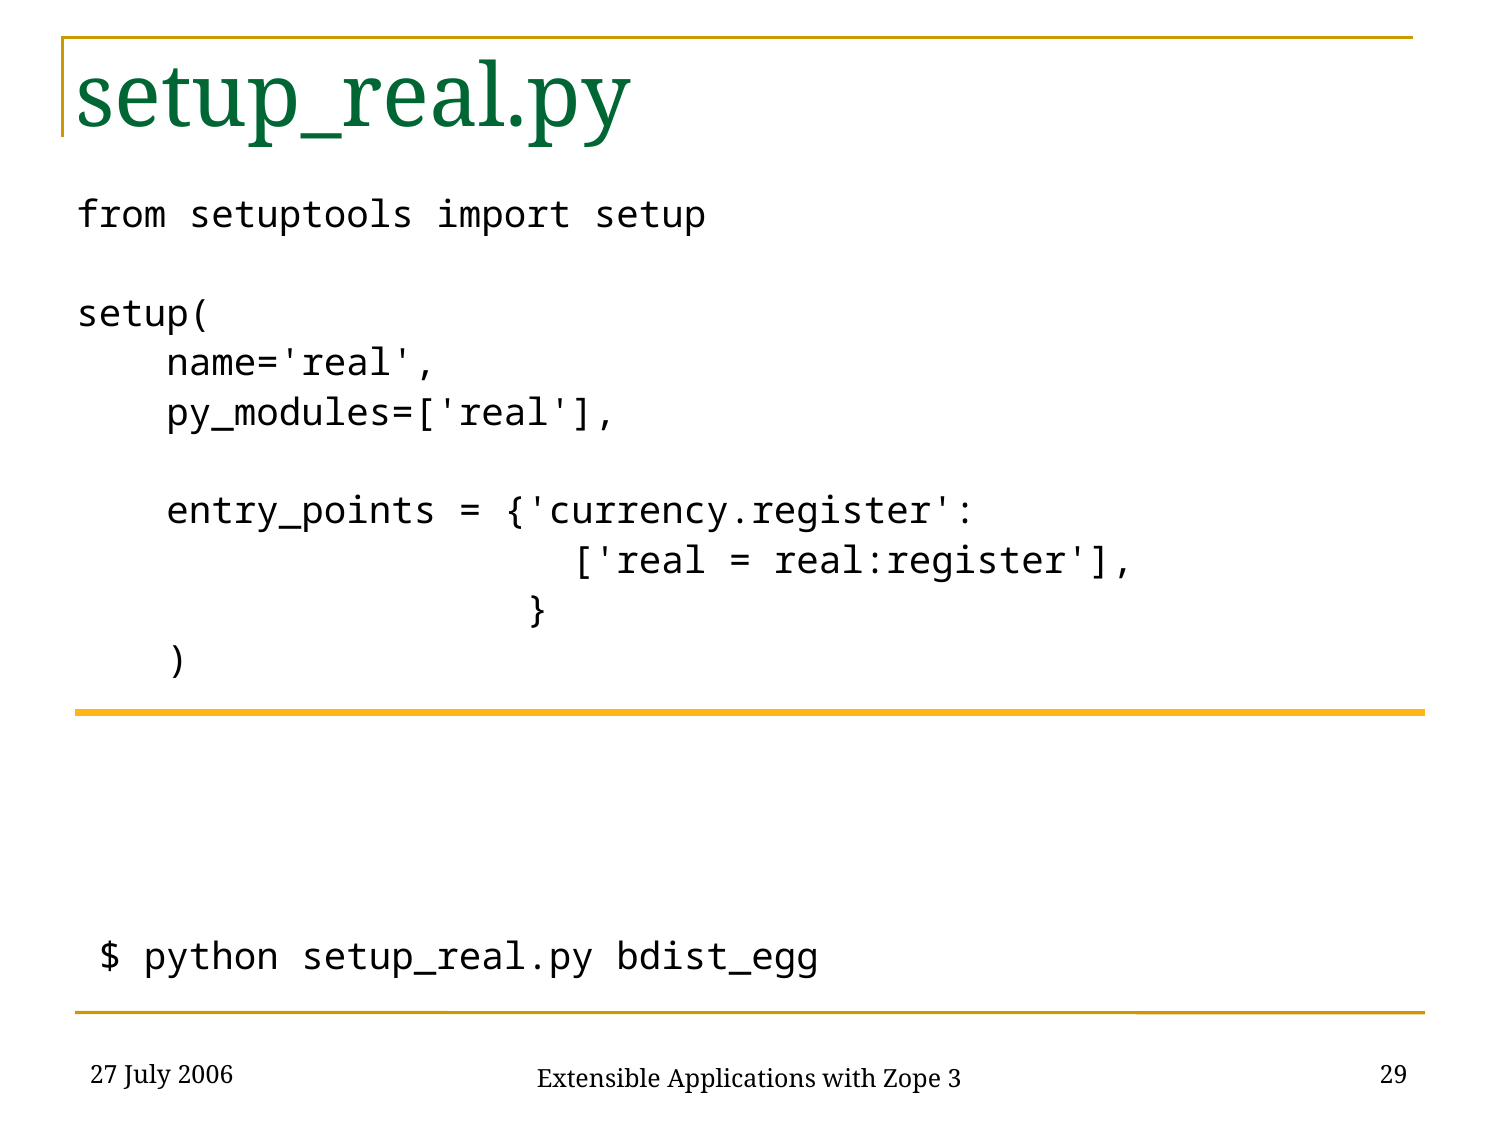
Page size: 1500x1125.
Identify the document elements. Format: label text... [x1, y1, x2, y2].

title setup_real.py [74, 45, 1423, 151]
list from setuptools import setup setup( name='real', py_modules=['real'], entry_points = {'currency.register': ['real = real:register'], } ) $ python setup_real.py bdist_egg [74, 187, 1423, 1115]
